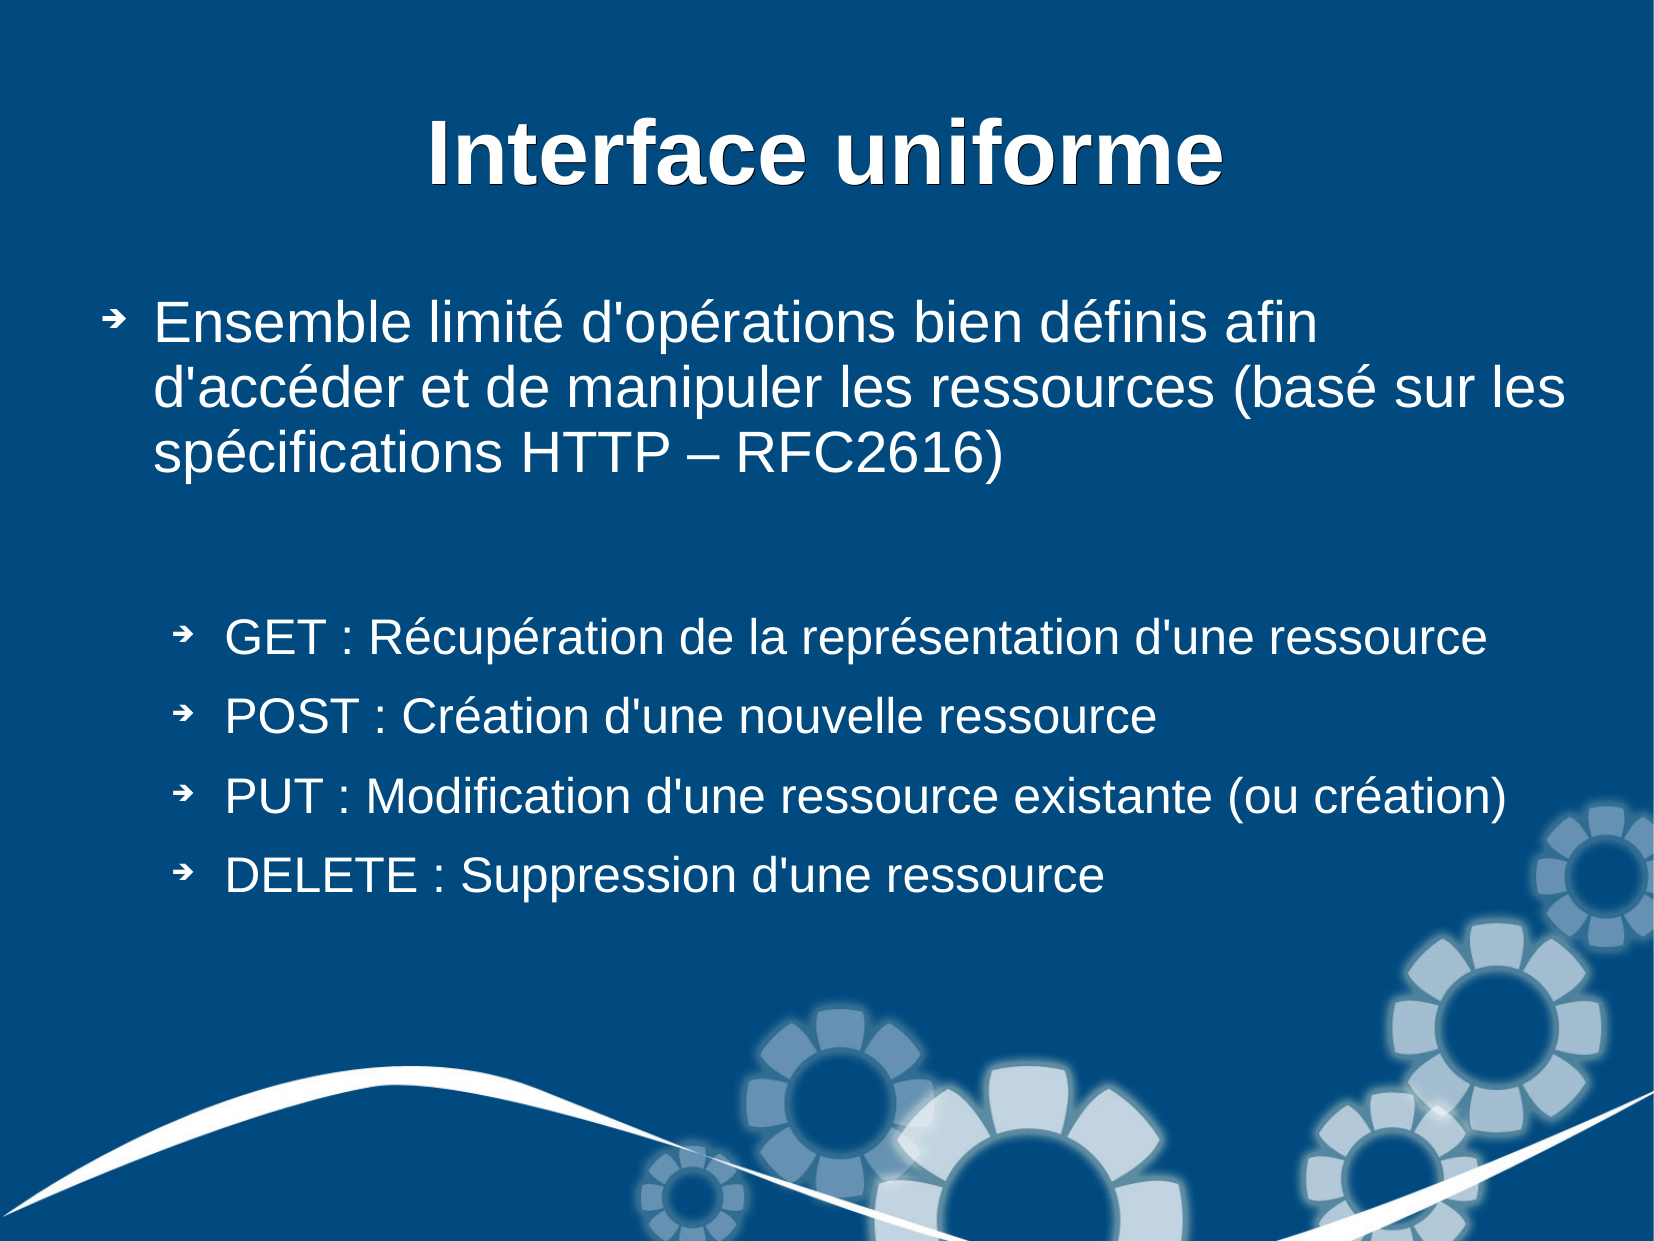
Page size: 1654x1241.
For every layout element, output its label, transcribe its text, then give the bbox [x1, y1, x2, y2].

title Interface uniforme [82, 49, 1571, 257]
list Ensemble limité d'opérations bien définis afin d'accéder et de manipuler les ressources (basé sur les spécifications HTTP – RFC2616) GET : Récupération de la représentation d'une ressource POST : Création d'une nouvelle ressource PUT : Modification d'une ressource existante (ou création) DELETE : Suppression d'une ressource [82, 290, 1571, 1109]
picture [0, 0, 1654, 1241]
